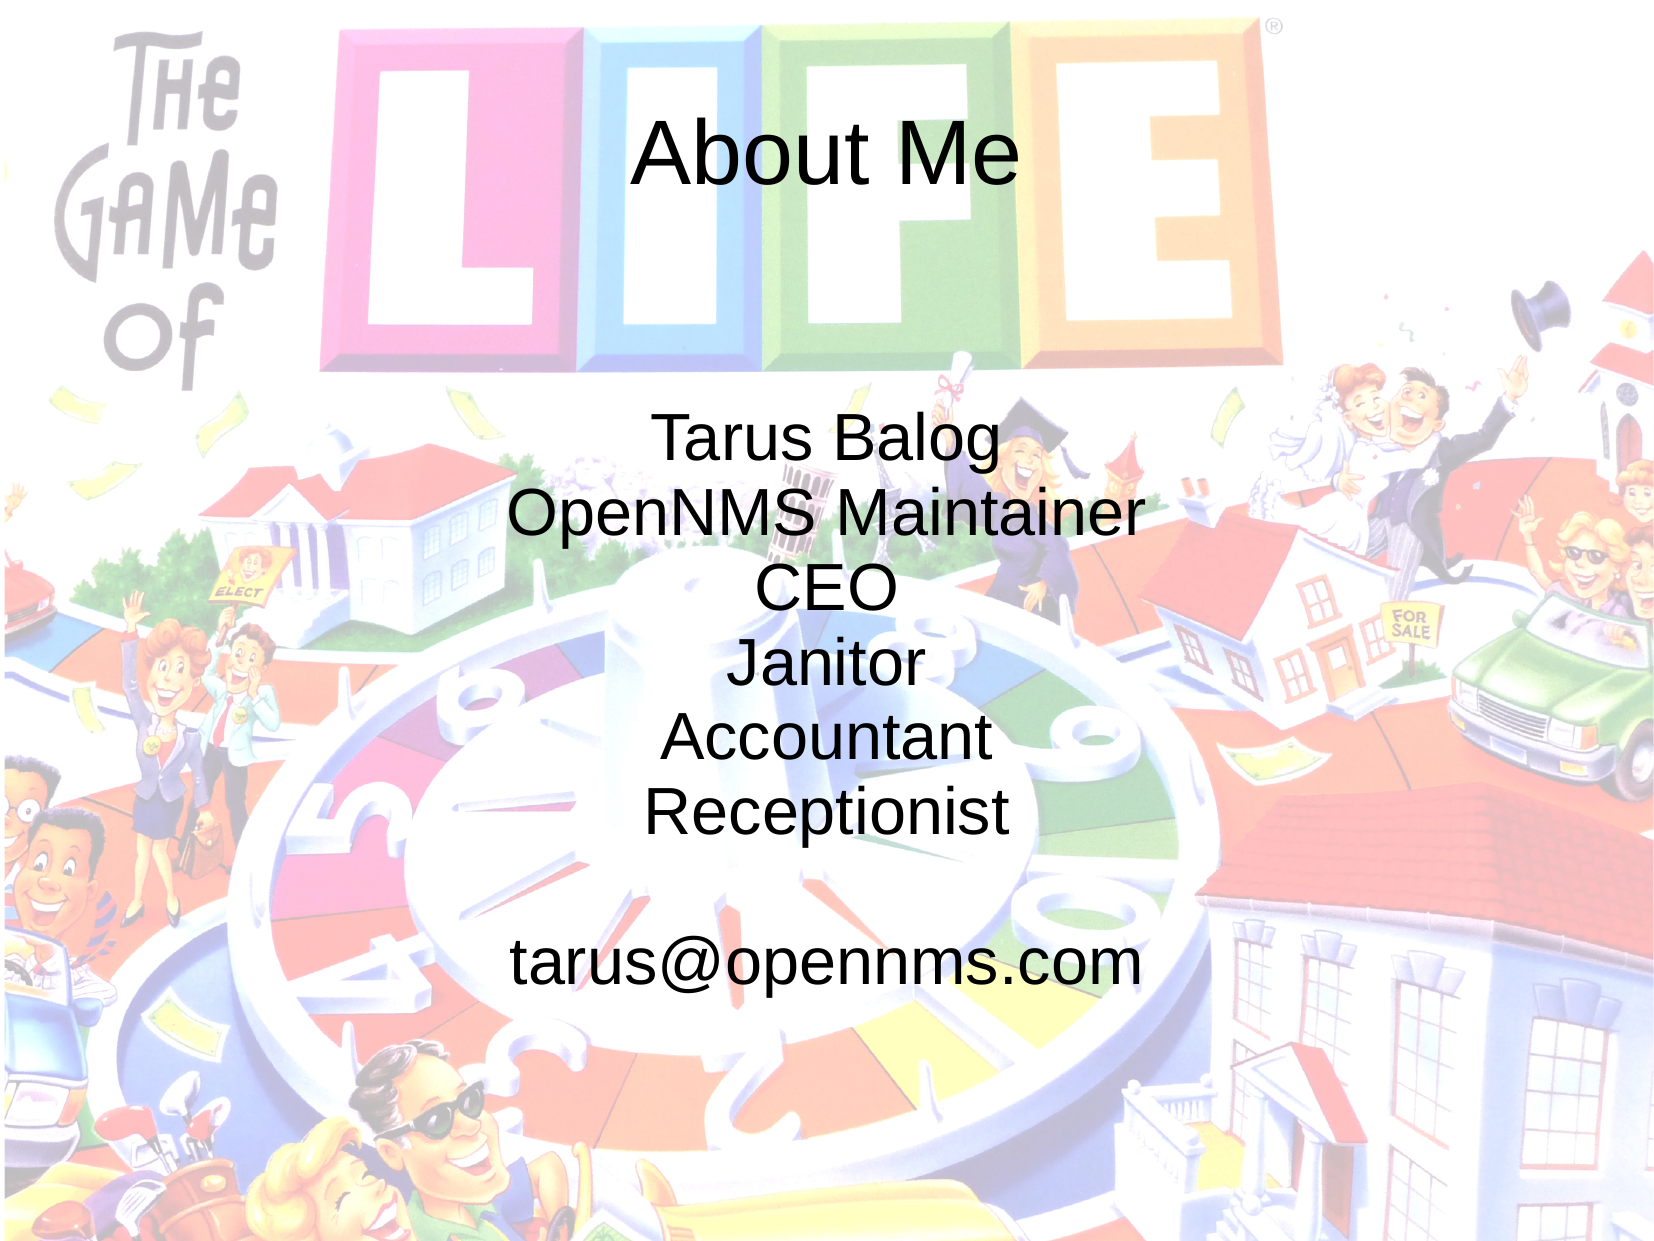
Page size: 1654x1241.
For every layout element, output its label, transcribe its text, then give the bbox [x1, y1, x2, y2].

title About Me [82, 56, 1571, 250]
subtitle Tarus Balog OpenNMS Maintainer CEO Janitor Accountant Receptionist tarus@opennms.com [82, 297, 1571, 1102]
picture [4, 0, 1654, 1241]
